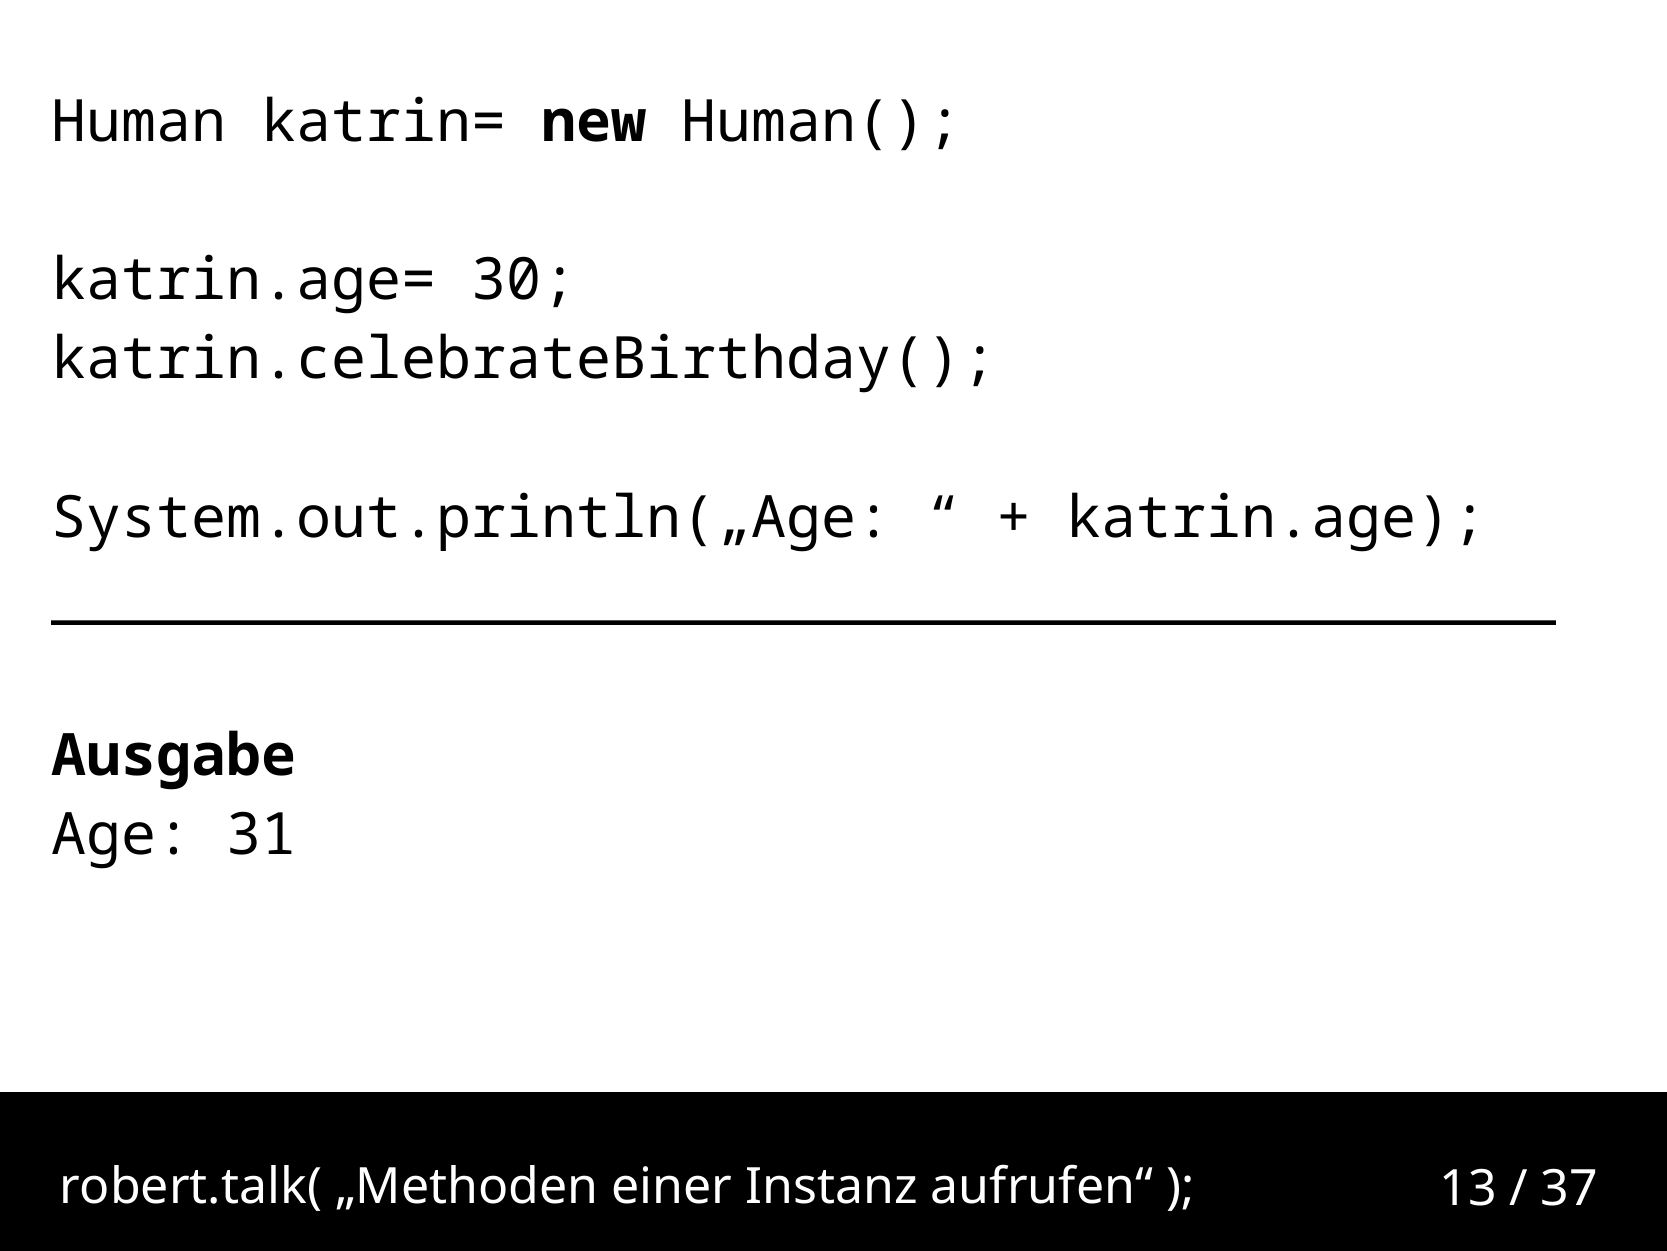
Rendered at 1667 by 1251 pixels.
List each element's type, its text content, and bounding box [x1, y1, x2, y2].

text_box robert.talk( „Methoden einer Instanz aufrufen“ ); [44, 1142, 1550, 1226]
text_box Human katrin= new Human(); katrin.age= 30; katrin.celebrateBirthday(); System.out.println(„Age: “ + katrin.age); ___________________________________________ Ausgabe Age: 31 [44, 78, 1593, 1088]
